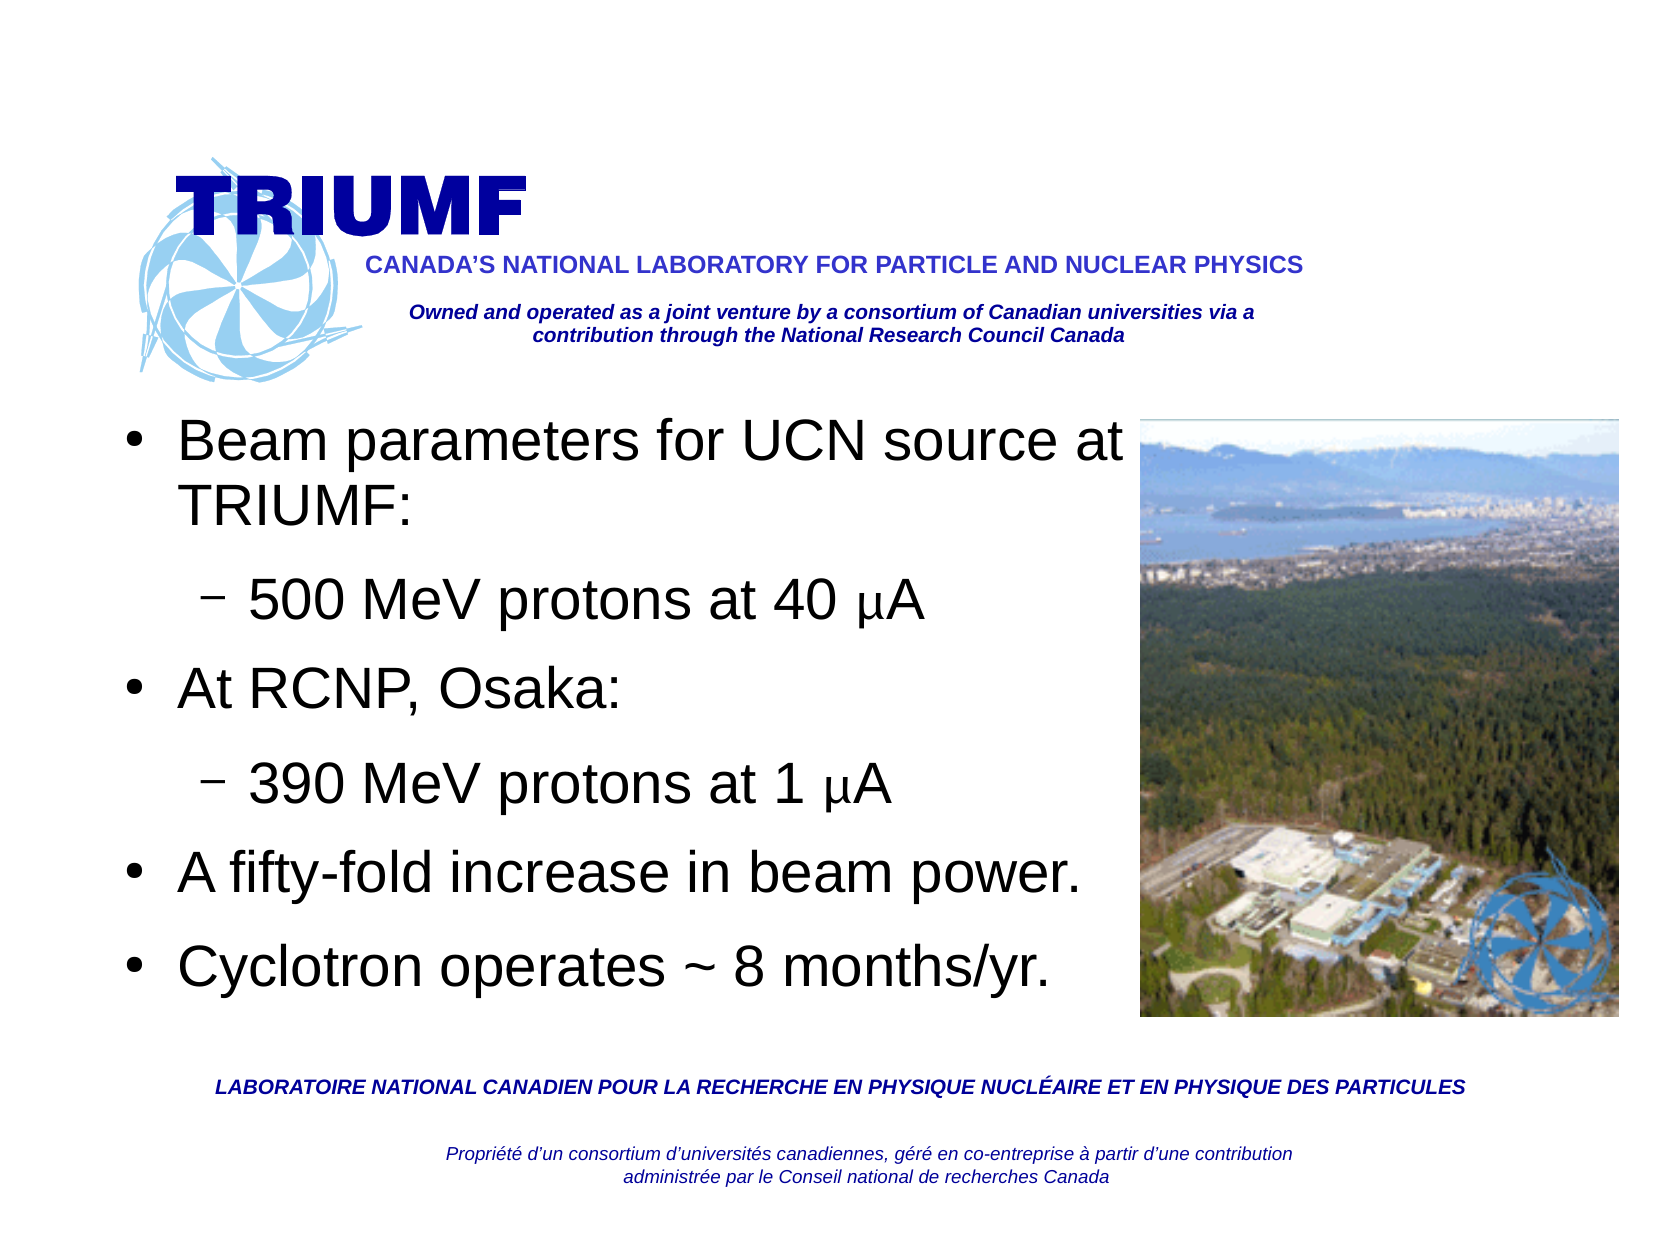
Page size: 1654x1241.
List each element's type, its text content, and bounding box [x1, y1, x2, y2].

text_box Propriété d’un consortium d’universités canadiennes, géré en co-entreprise à partir d’une contribution administrée par le Conseil national de recherches Canada [387, 1099, 1351, 1196]
picture [1140, 419, 1619, 1017]
text_box LABORATOIRE NATIONAL CANADIEN POUR LA RECHERCHE EN PHYSIQUE NUCLÉAIRE ET EN PHYSIQUE DES PARTICULES [200, 1068, 1526, 1107]
text_box Owned and operated as a joint venture by a consortium of Canadian universities via a contribution through the National Research Council Canada [350, 293, 1313, 356]
picture [137, 155, 526, 384]
list Beam parameters for UCN source at TRIUMF: 500 MeV protons at 40 A At RCNP, Osaka: 390 MeV protons at 1 A A fifty-fold increase in beam power. Cyclotron operates ~ 8 months/yr. [106, 407, 1152, 1052]
text_box CANADA’S NATIONAL LABORATORY FOR PARTICLE AND NUCLEAR PHYSICS [350, 243, 1526, 287]
